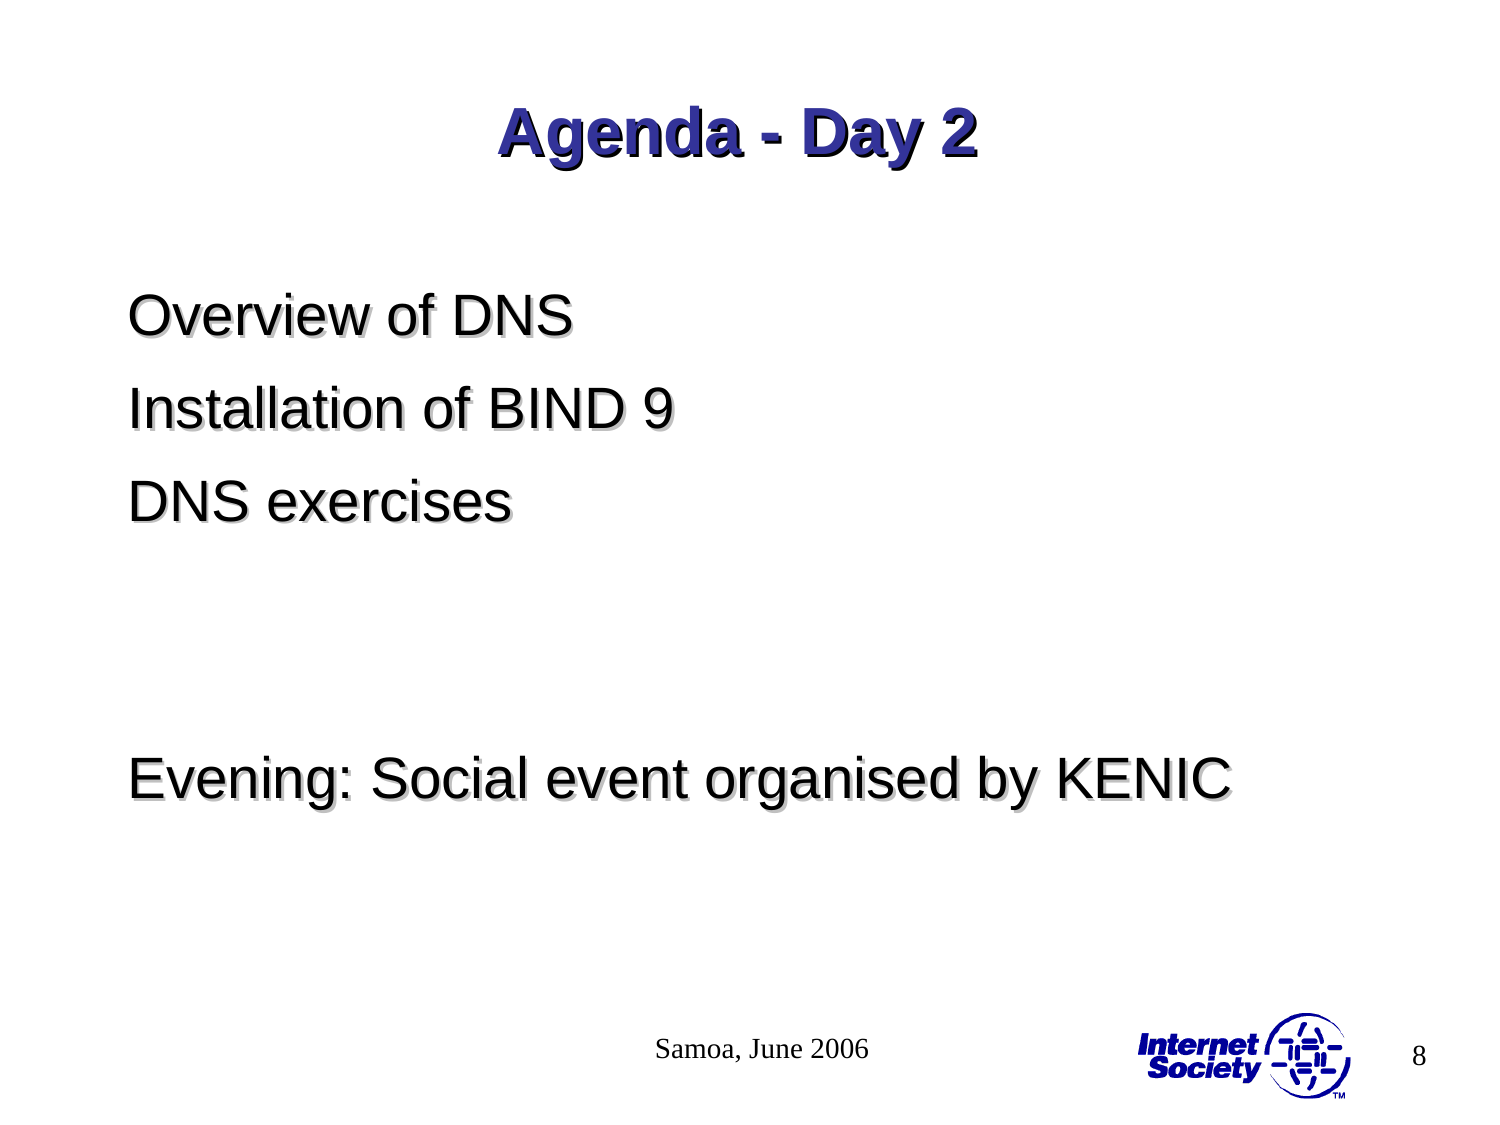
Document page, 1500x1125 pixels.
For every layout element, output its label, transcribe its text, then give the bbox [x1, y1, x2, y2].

title Agenda - Day 2 [99, 37, 1375, 225]
list Overview of DNS Installation of BIND 9 DNS exercises Evening: Social event organised by KENIC [112, 262, 1388, 1001]
picture [1137, 1012, 1351, 1099]
